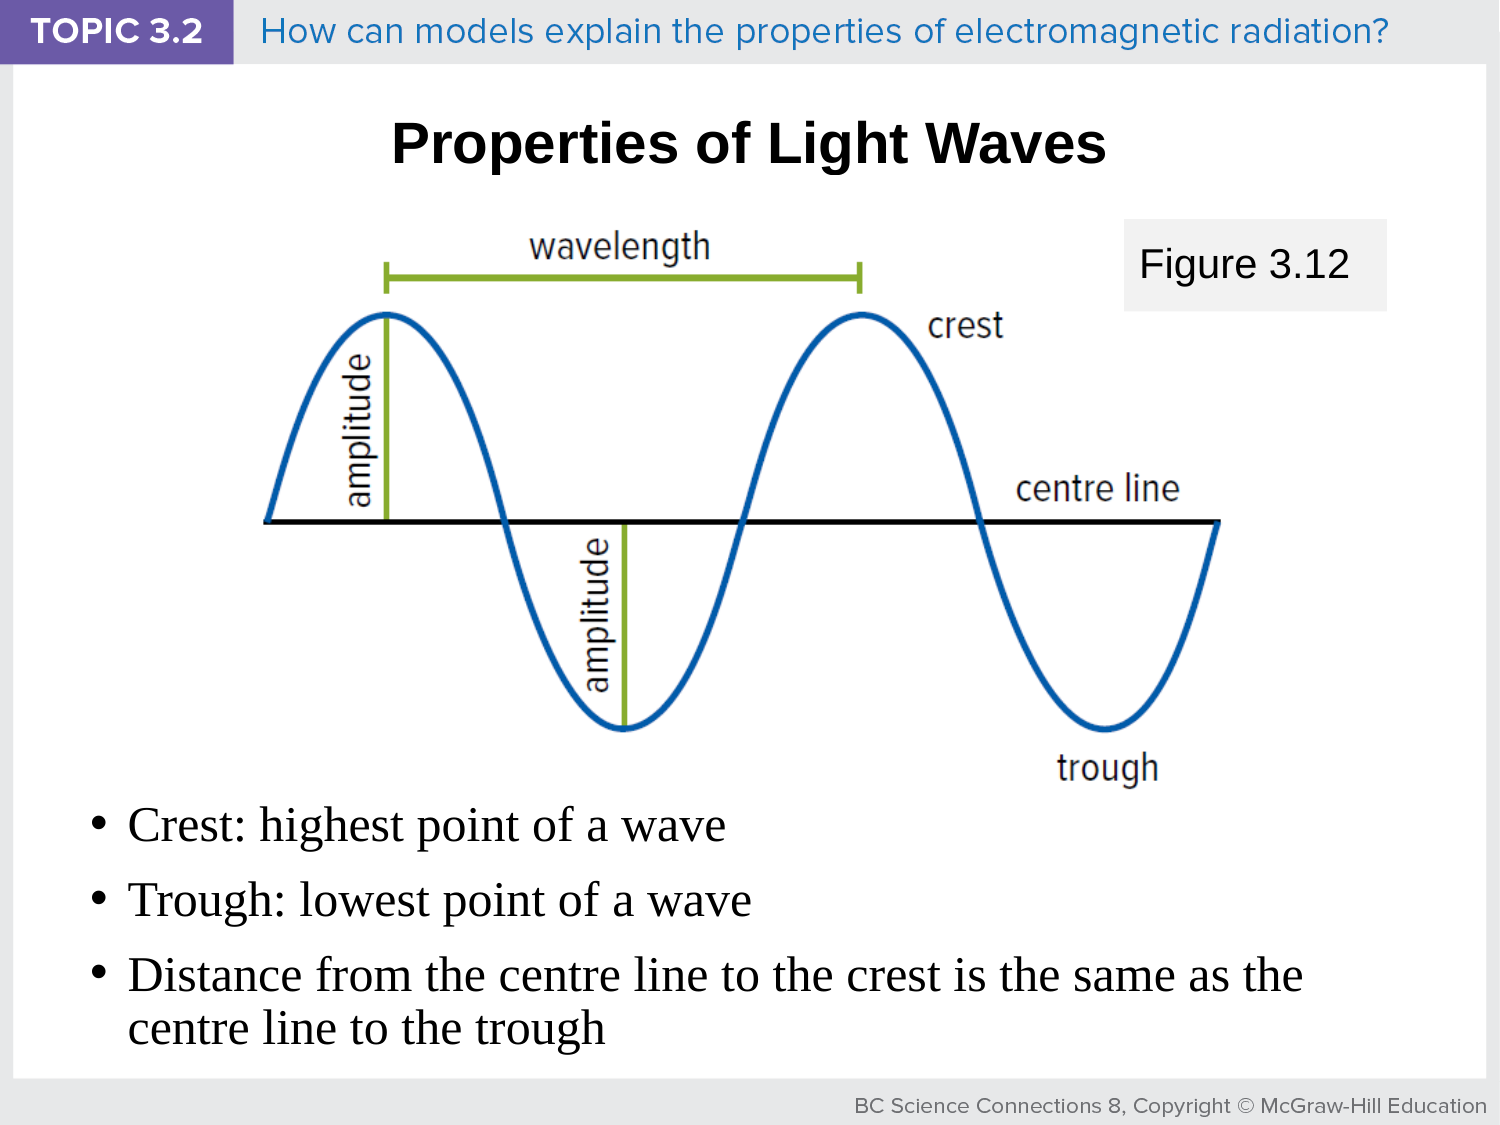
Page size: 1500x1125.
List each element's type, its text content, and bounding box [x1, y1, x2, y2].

picture [0, 0, 1500, 1082]
title Properties of Light Waves [103, 76, 1397, 213]
list Crest: highest point of a wave Trough: lowest point of a wave Distance from the centre line to the crest is the same as the centre line to the trough [75, 790, 1425, 1044]
list Figure 3.12 [1124, 219, 1387, 312]
